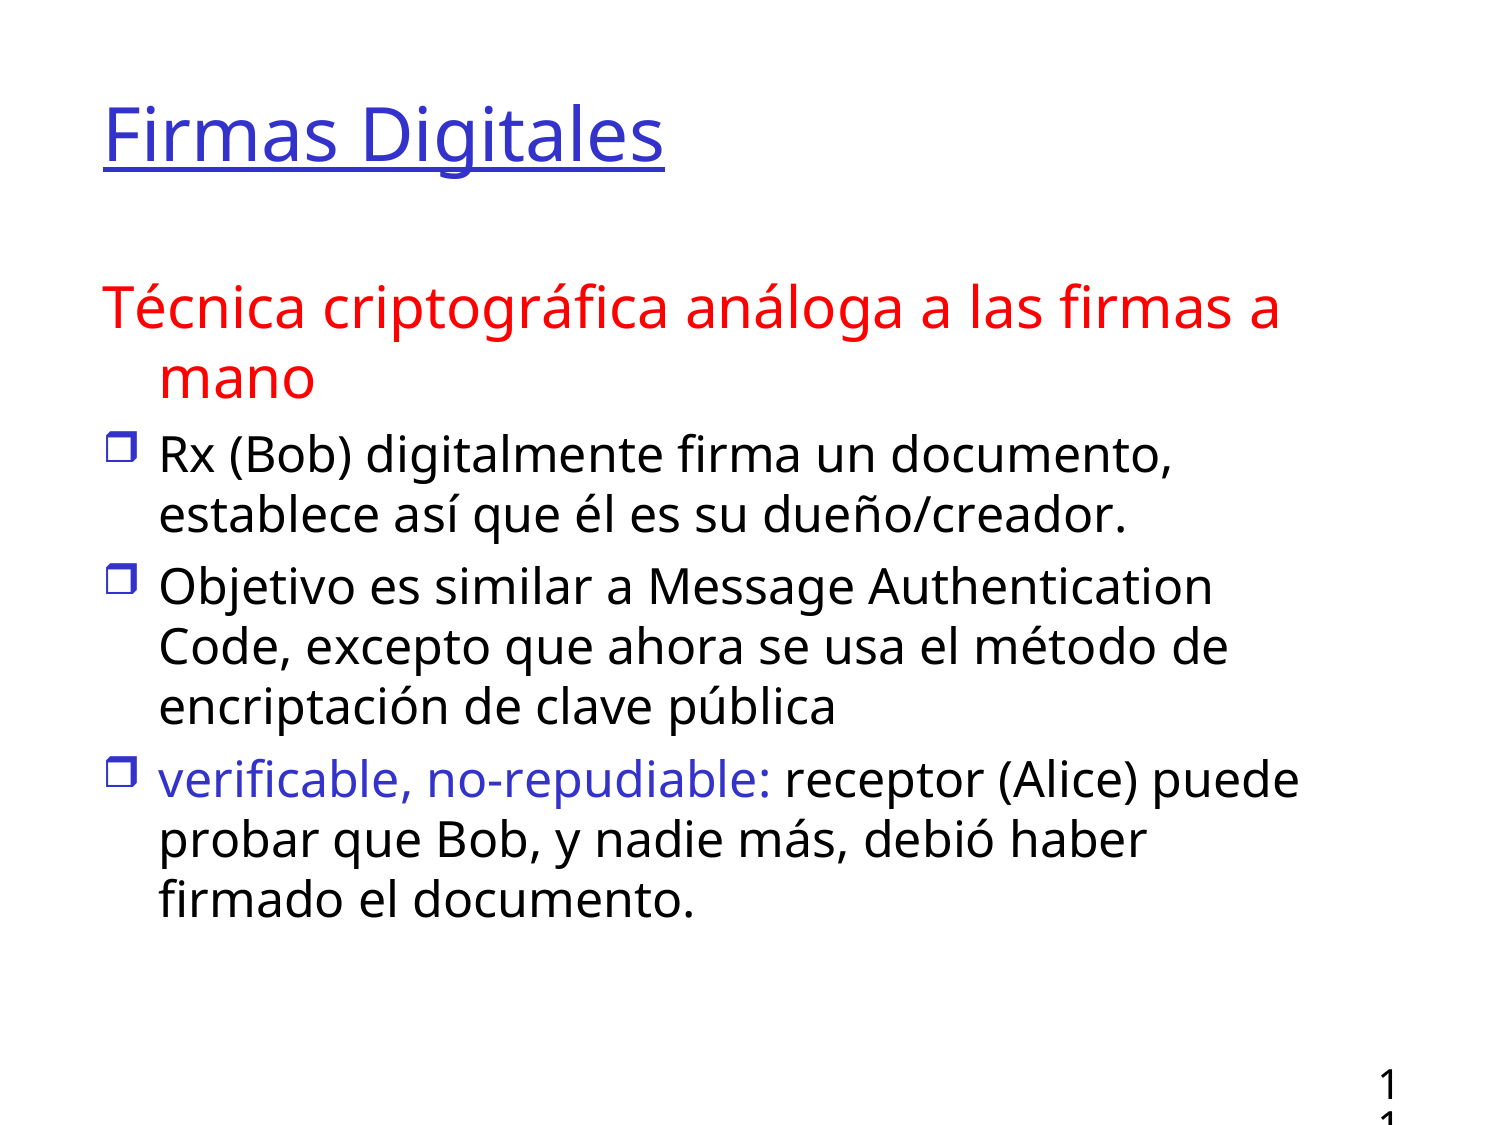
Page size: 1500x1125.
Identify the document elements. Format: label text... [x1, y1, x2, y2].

title Firmas Digitales [87, 16, 1363, 247]
list Técnica criptográfica análoga a las firmas a mano Rx (Bob) digitalmente firma un documento, establece así que él es su dueño/creador. Objetivo es similar a Message Authentication Code, excepto que ahora se usa el método de encriptación de clave pública verificable, no-repudiable: receptor (Alice) puede probar que Bob, y nadie más, debió haber firmado el documento. [87, 262, 1363, 1006]
